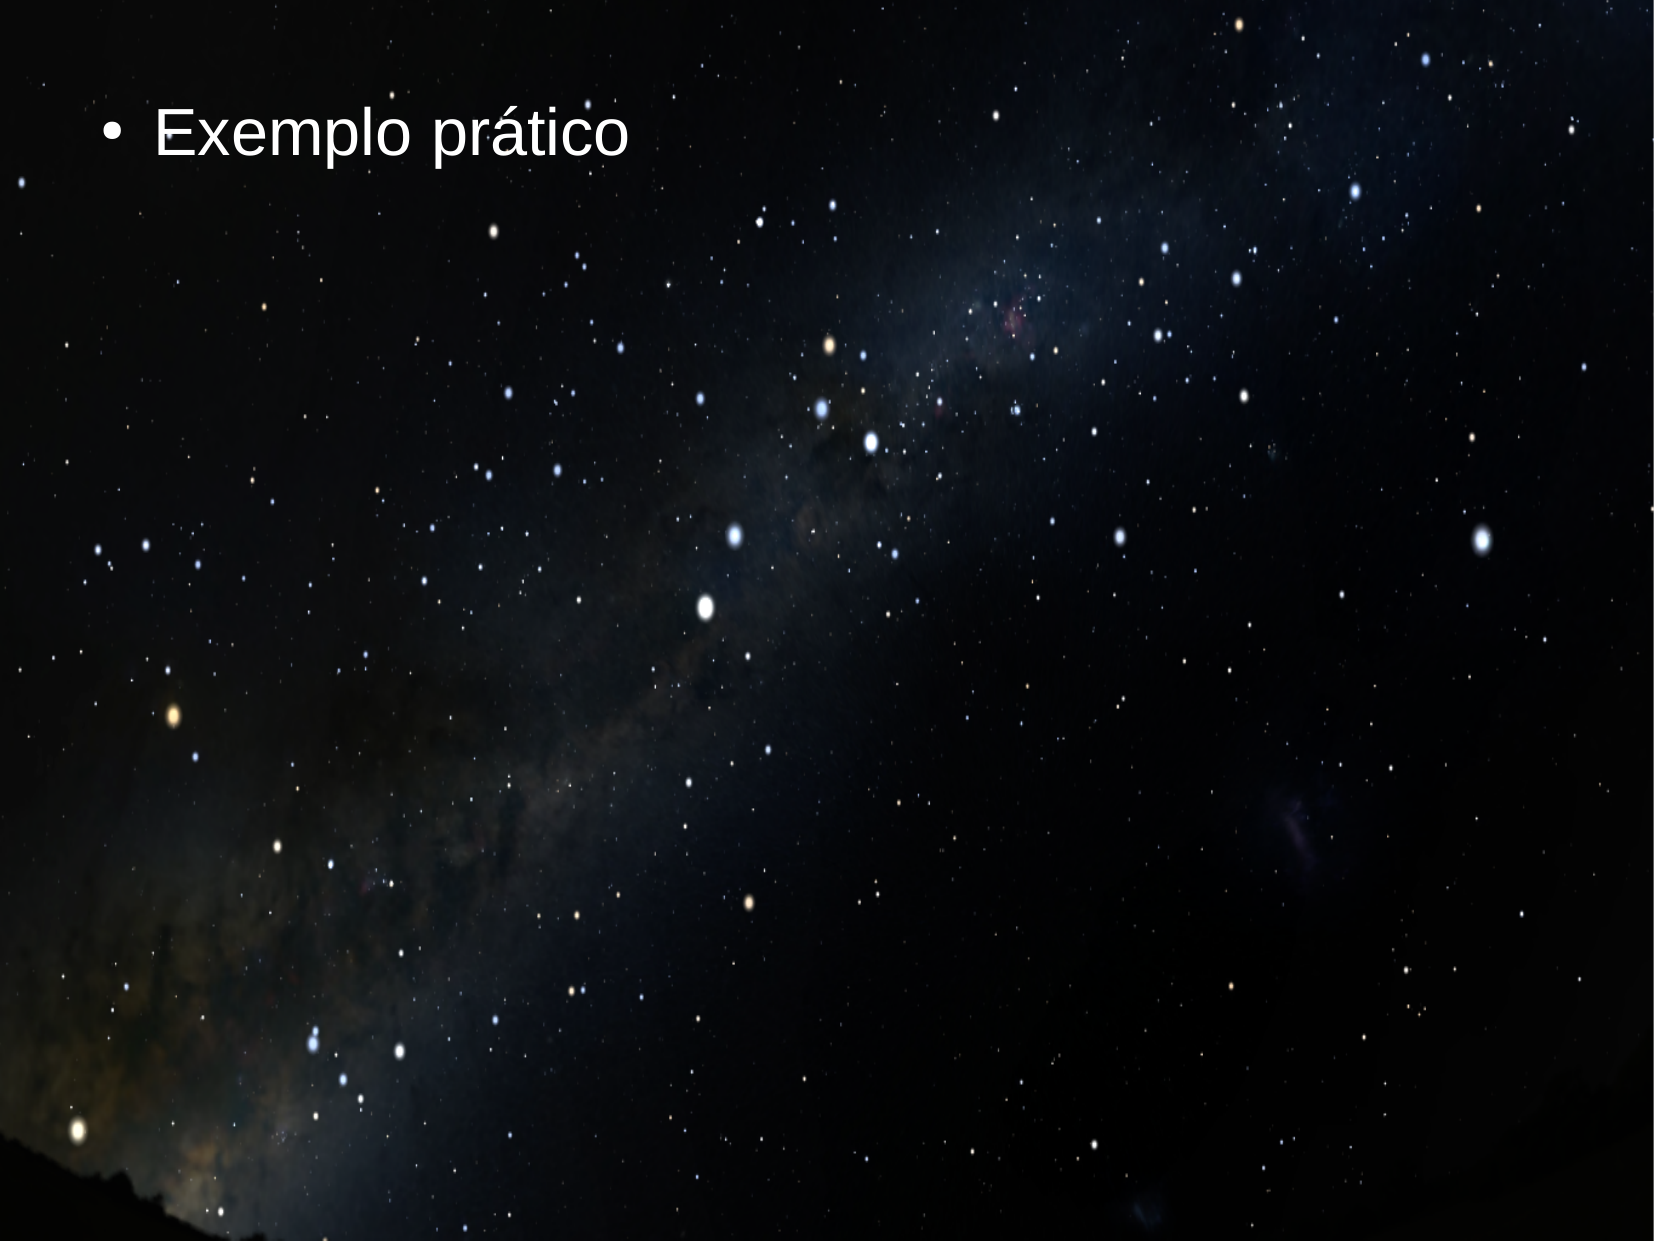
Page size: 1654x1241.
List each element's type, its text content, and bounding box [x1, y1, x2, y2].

list Exemplo prático [82, 95, 1571, 815]
picture [0, 0, 1654, 1241]
